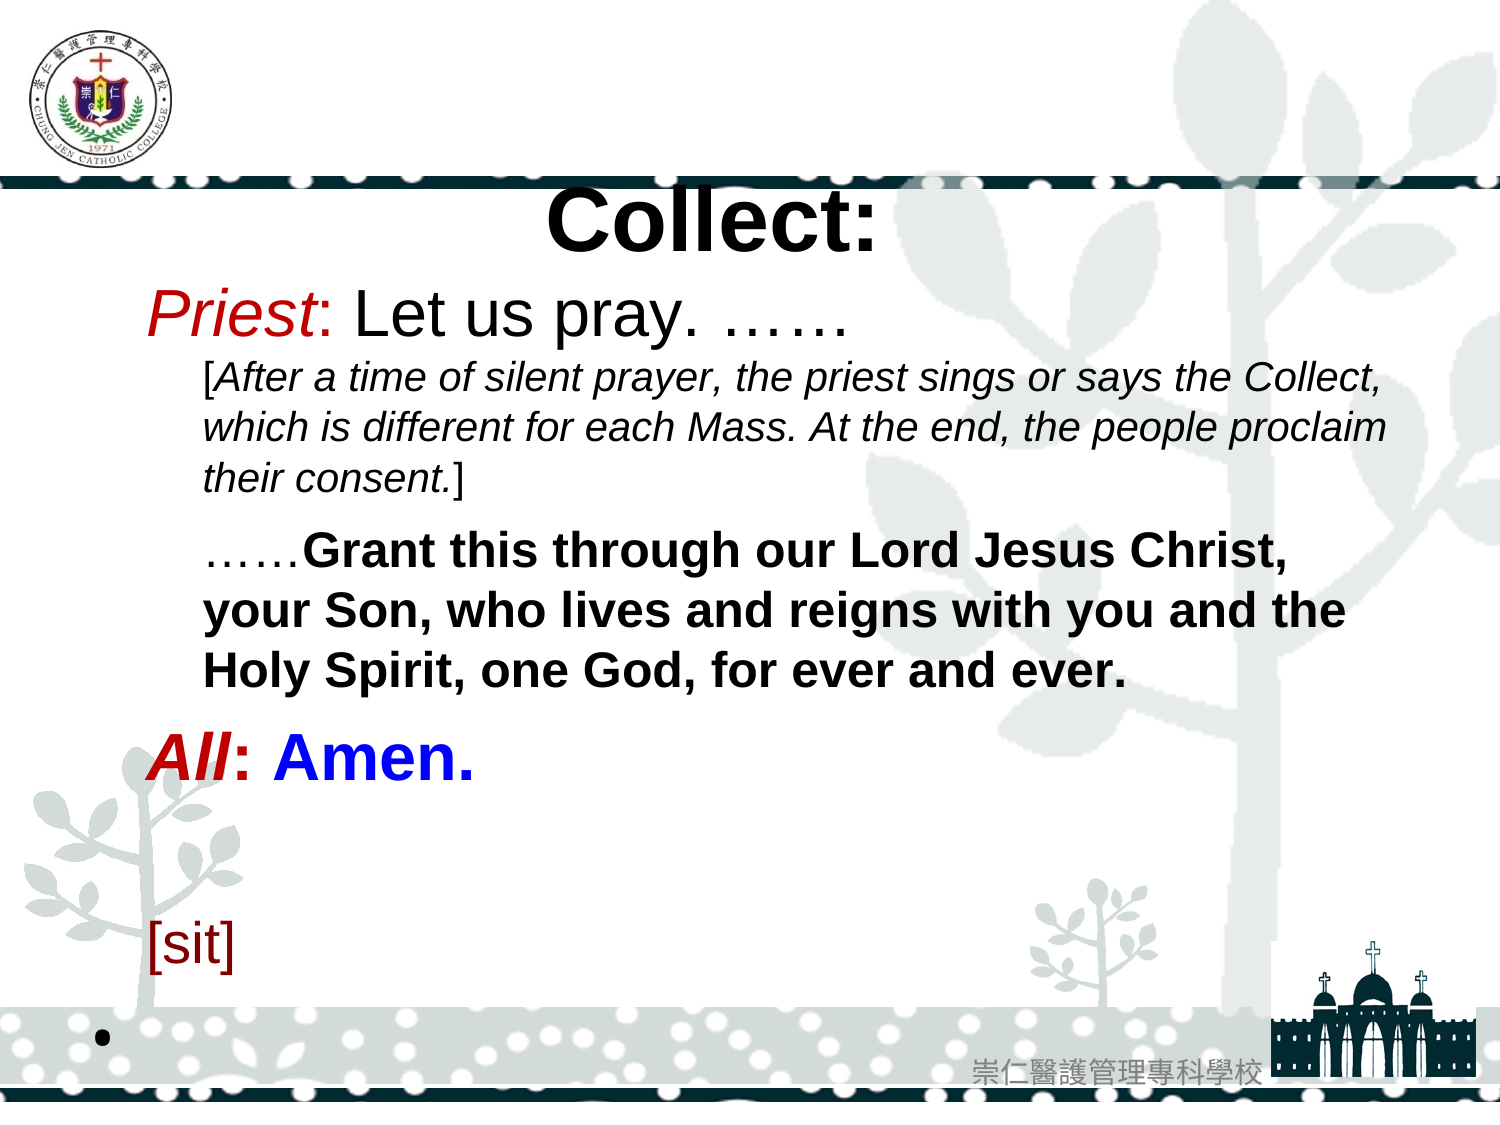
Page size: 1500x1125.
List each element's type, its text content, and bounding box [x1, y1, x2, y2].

list Priest: Let us pray. …… [After a time of silent prayer, the priest sings or says the Collect, which is different for each Mass. At the end, the people proclaim their consent.] ……Grant this through our Lord Jesus Christ, your Son, who lives and reigns with you and the Holy Spirit, one God, for ever and ever. All: Amen. [sit] [75, 262, 1426, 1005]
text_box 崇仁醫護管理專科學校 [879, 1046, 1355, 1125]
title Collect: [147, 42, 1280, 188]
